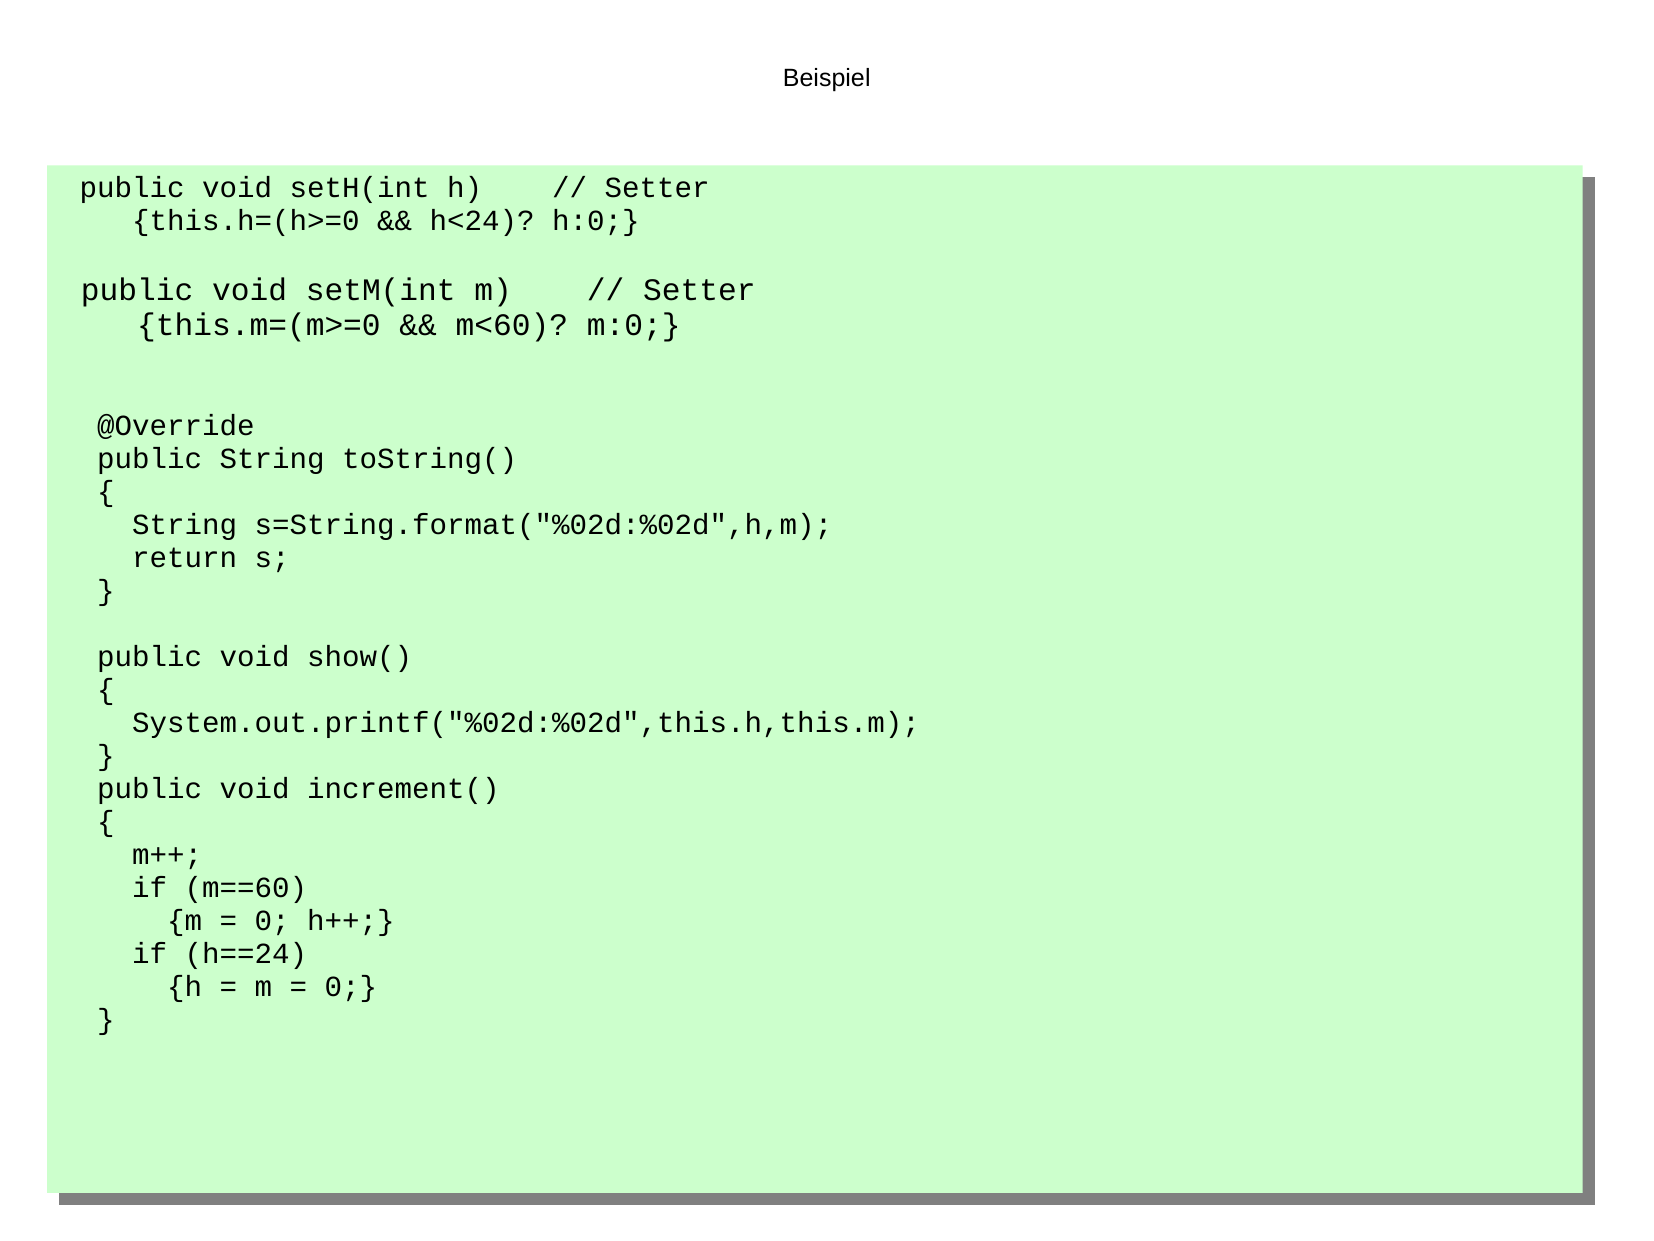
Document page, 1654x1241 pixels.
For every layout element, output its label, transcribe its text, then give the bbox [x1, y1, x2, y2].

title Beispiel [82, 49, 1571, 107]
text_box public void setH(int h) // Setter {this.h=(h>=0 && h<24)? h:0;} public void setM(int m) // Setter {this.m=(m>=0 && m<60)? m:0;} @Override public String toString() { String s=String.format("%02d:%02d",h,m); return s; } public void show() { System.out.printf("%02d:%02d",this.h,this.m); } public void increment() { m++; if (m==60) {m = 0; h++;} if (h==24) {h = m = 0;} } [47, 165, 1583, 1193]
